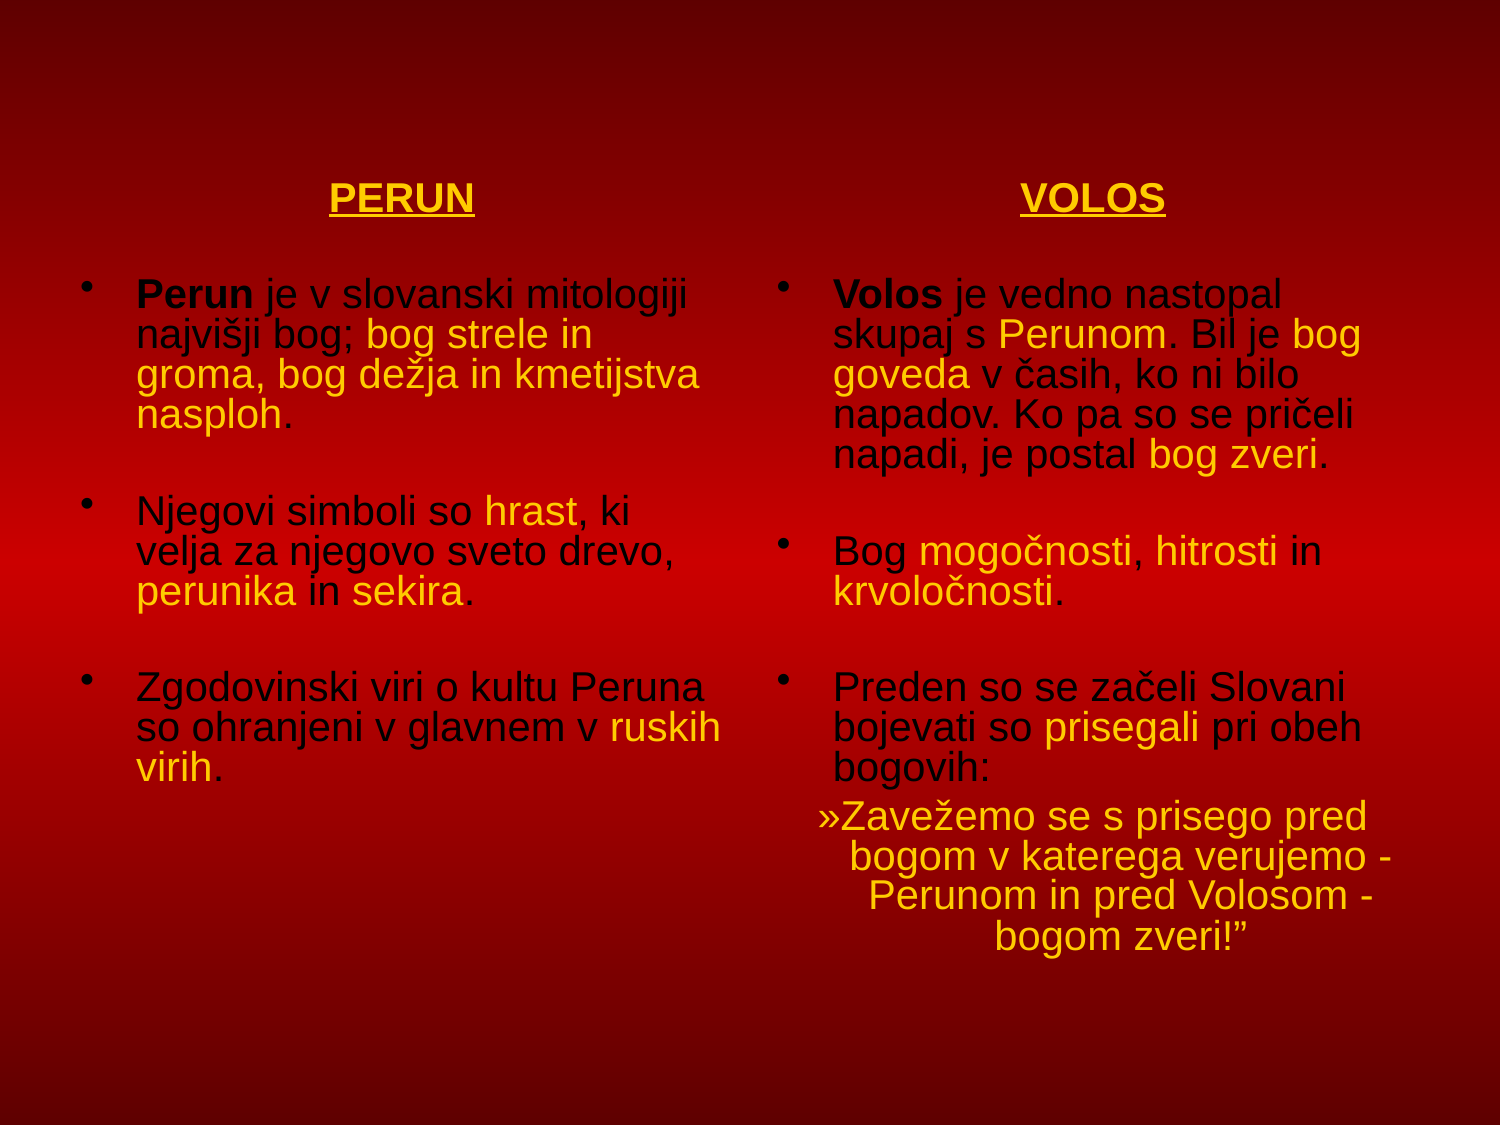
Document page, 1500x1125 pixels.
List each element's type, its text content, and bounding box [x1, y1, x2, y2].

list VOLOS Volos je vedno nastopal skupaj s Perunom. Bil je bog goveda v časih, ko ni bilo napadov. Ko pa so se pričeli napadi, je postal bog zveri. Bog mogočnosti, hitrosti in krvoločnosti. Preden so se začeli Slovani bojevati so prisegali pri obeh bogovih: »Zavežemo se s prisego pred bogom v katerega verujemo - Perunom in pred Volosom - bogom zveri!” [761, 172, 1425, 1012]
list PERUN Perun je v slovanski mitologiji najvišji bog; bog strele in groma, bog dežja in kmetijstva nasploh. Njegovi simboli so hrast, ki velja za njegovo sveto drevo, perunika in sekira. Zgodovinski viri o kultu Peruna so ohranjeni v glavnem v ruskih virih. [64, 172, 740, 977]
